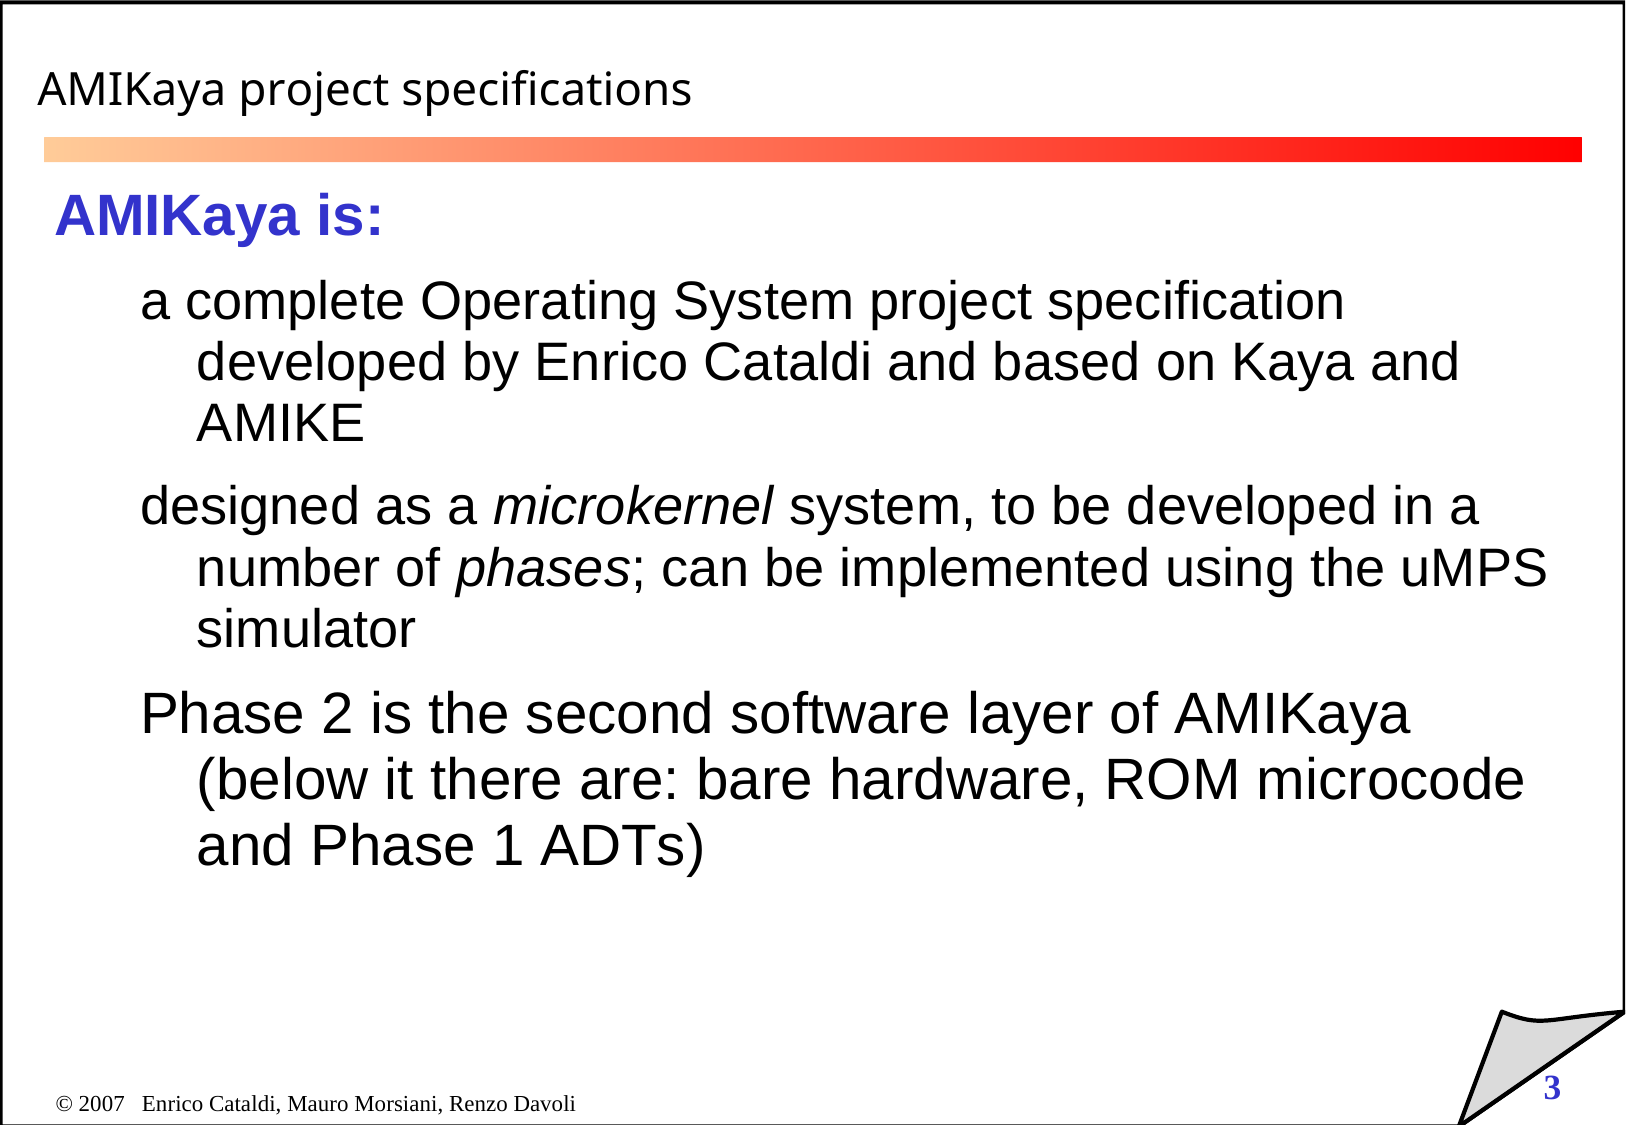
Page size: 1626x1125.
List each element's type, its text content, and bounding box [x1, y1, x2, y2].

list AMIKaya is: a complete Operating System project specification developed by Enrico Cataldi and based on Kaya and AMIKE designed as a microkernel system, to be developed in a number of phases; can be implemented using the uMPS simulator Phase 2 is the second software layer of AMIKaya (below it there are: bare hardware, ROM microcode and Phase 1 ADTs) [54, 187, 1571, 1017]
title AMIKaya project specifications [37, 44, 1587, 131]
